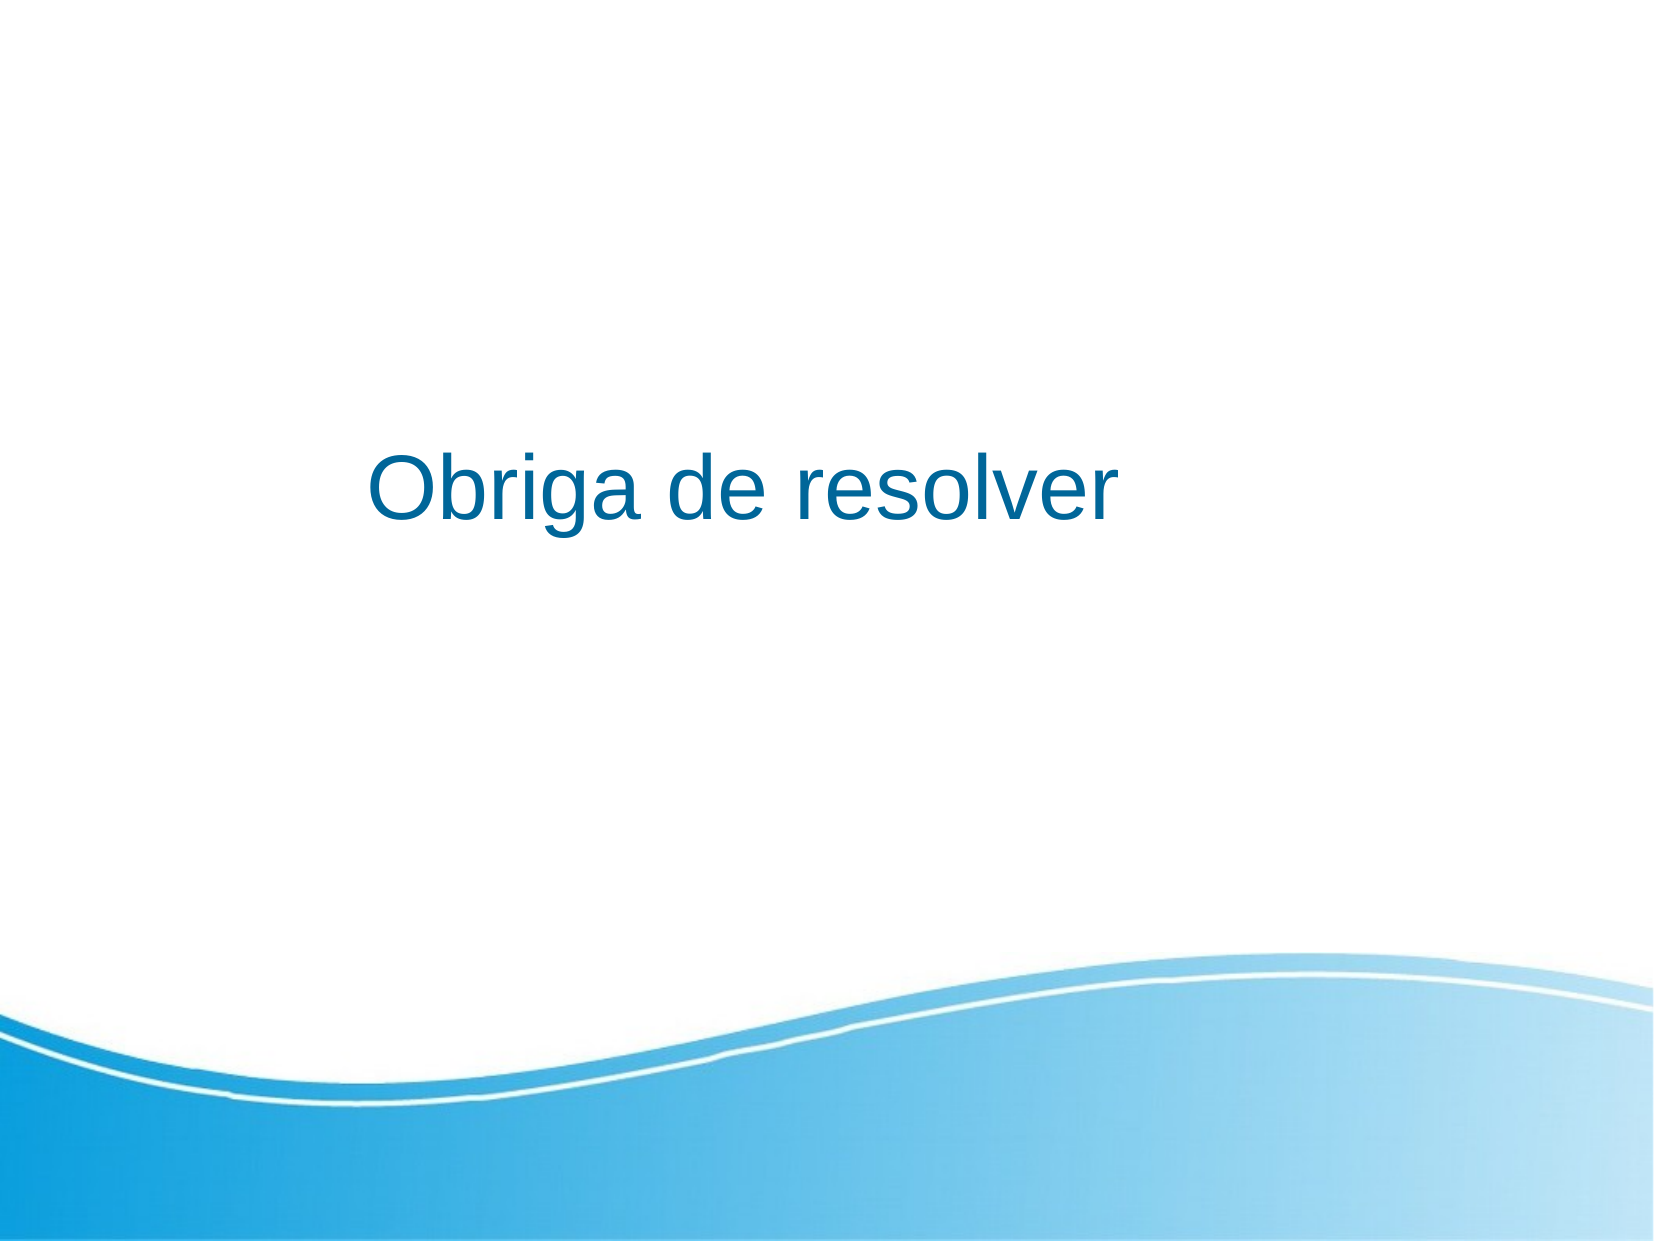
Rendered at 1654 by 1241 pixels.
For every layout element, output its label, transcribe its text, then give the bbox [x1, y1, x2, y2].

title Obriga de resolver [0, 384, 1489, 592]
picture [0, 952, 1654, 1241]
